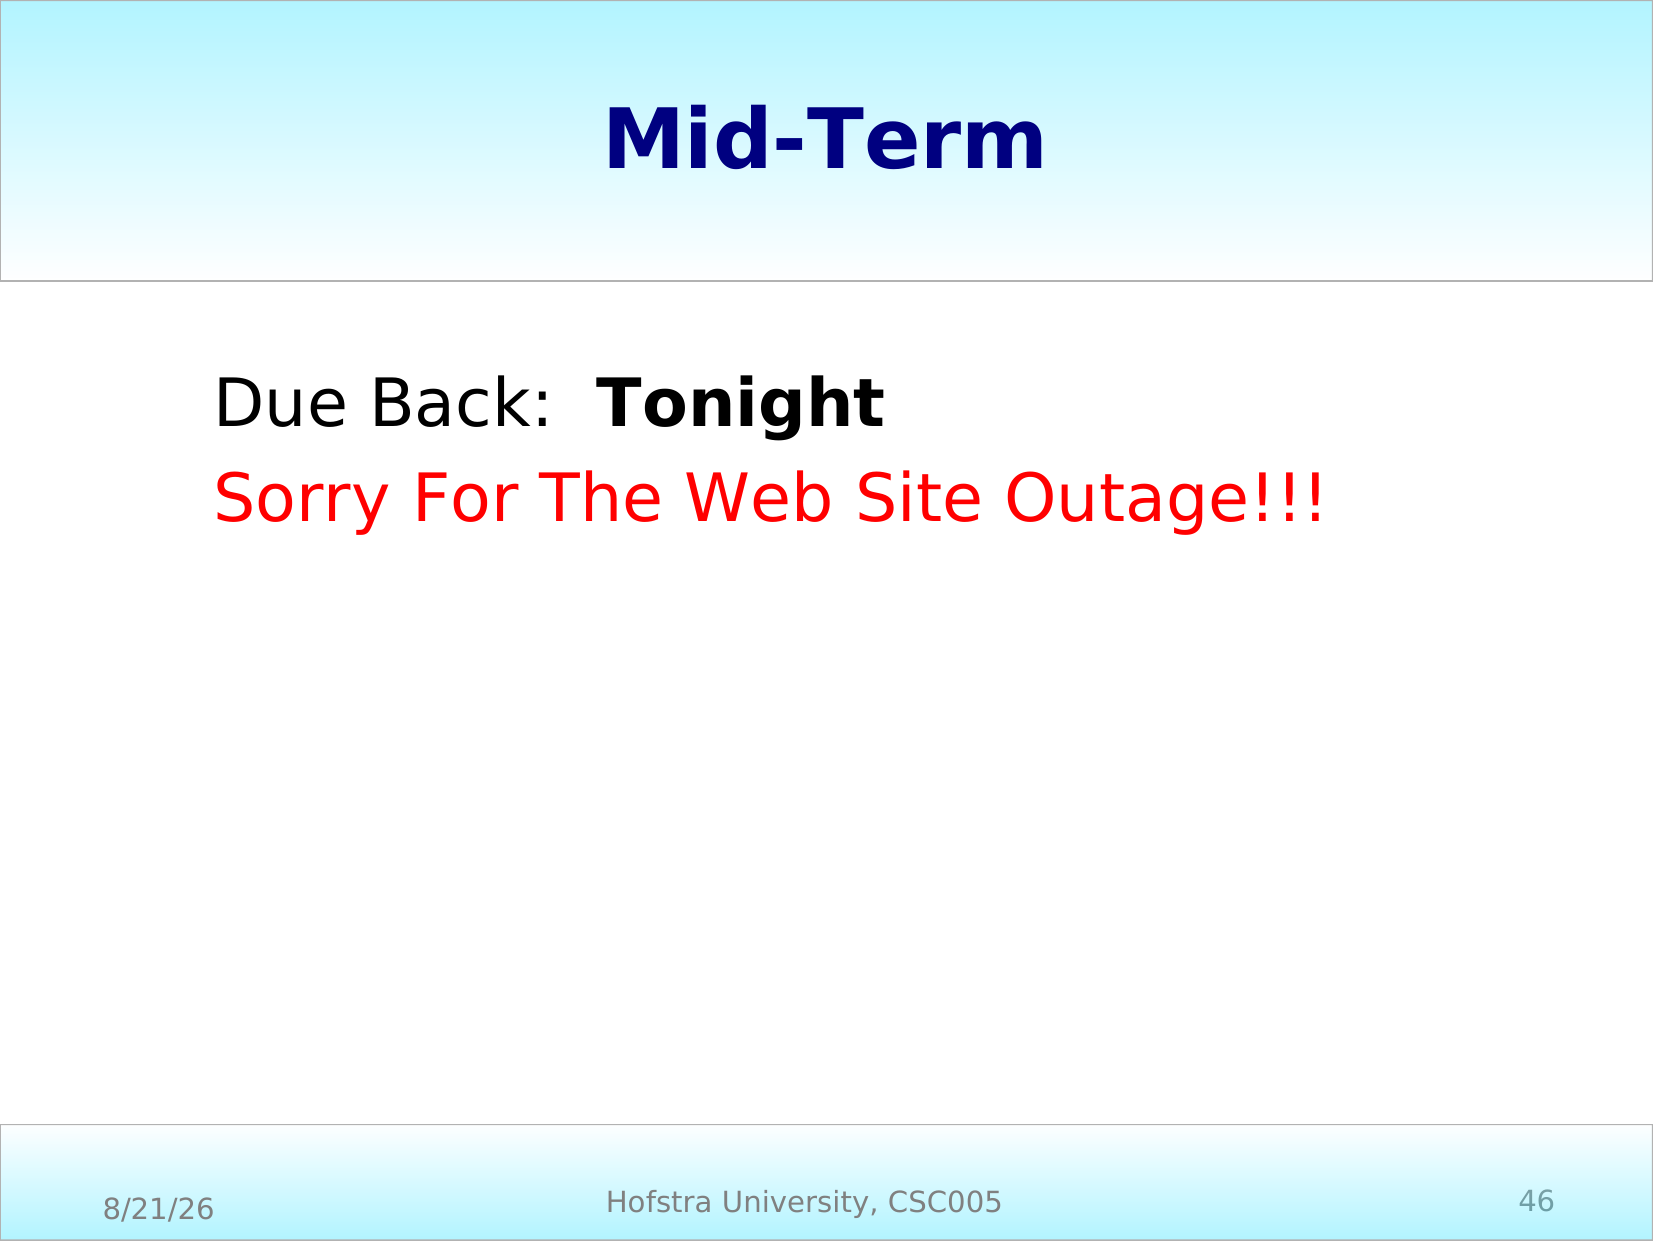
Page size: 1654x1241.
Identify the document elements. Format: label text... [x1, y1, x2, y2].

list Due Back: Tonight Sorry For The Web Site Outage!!! [213, 364, 1619, 1110]
title Mid-Term [78, 10, 1576, 270]
